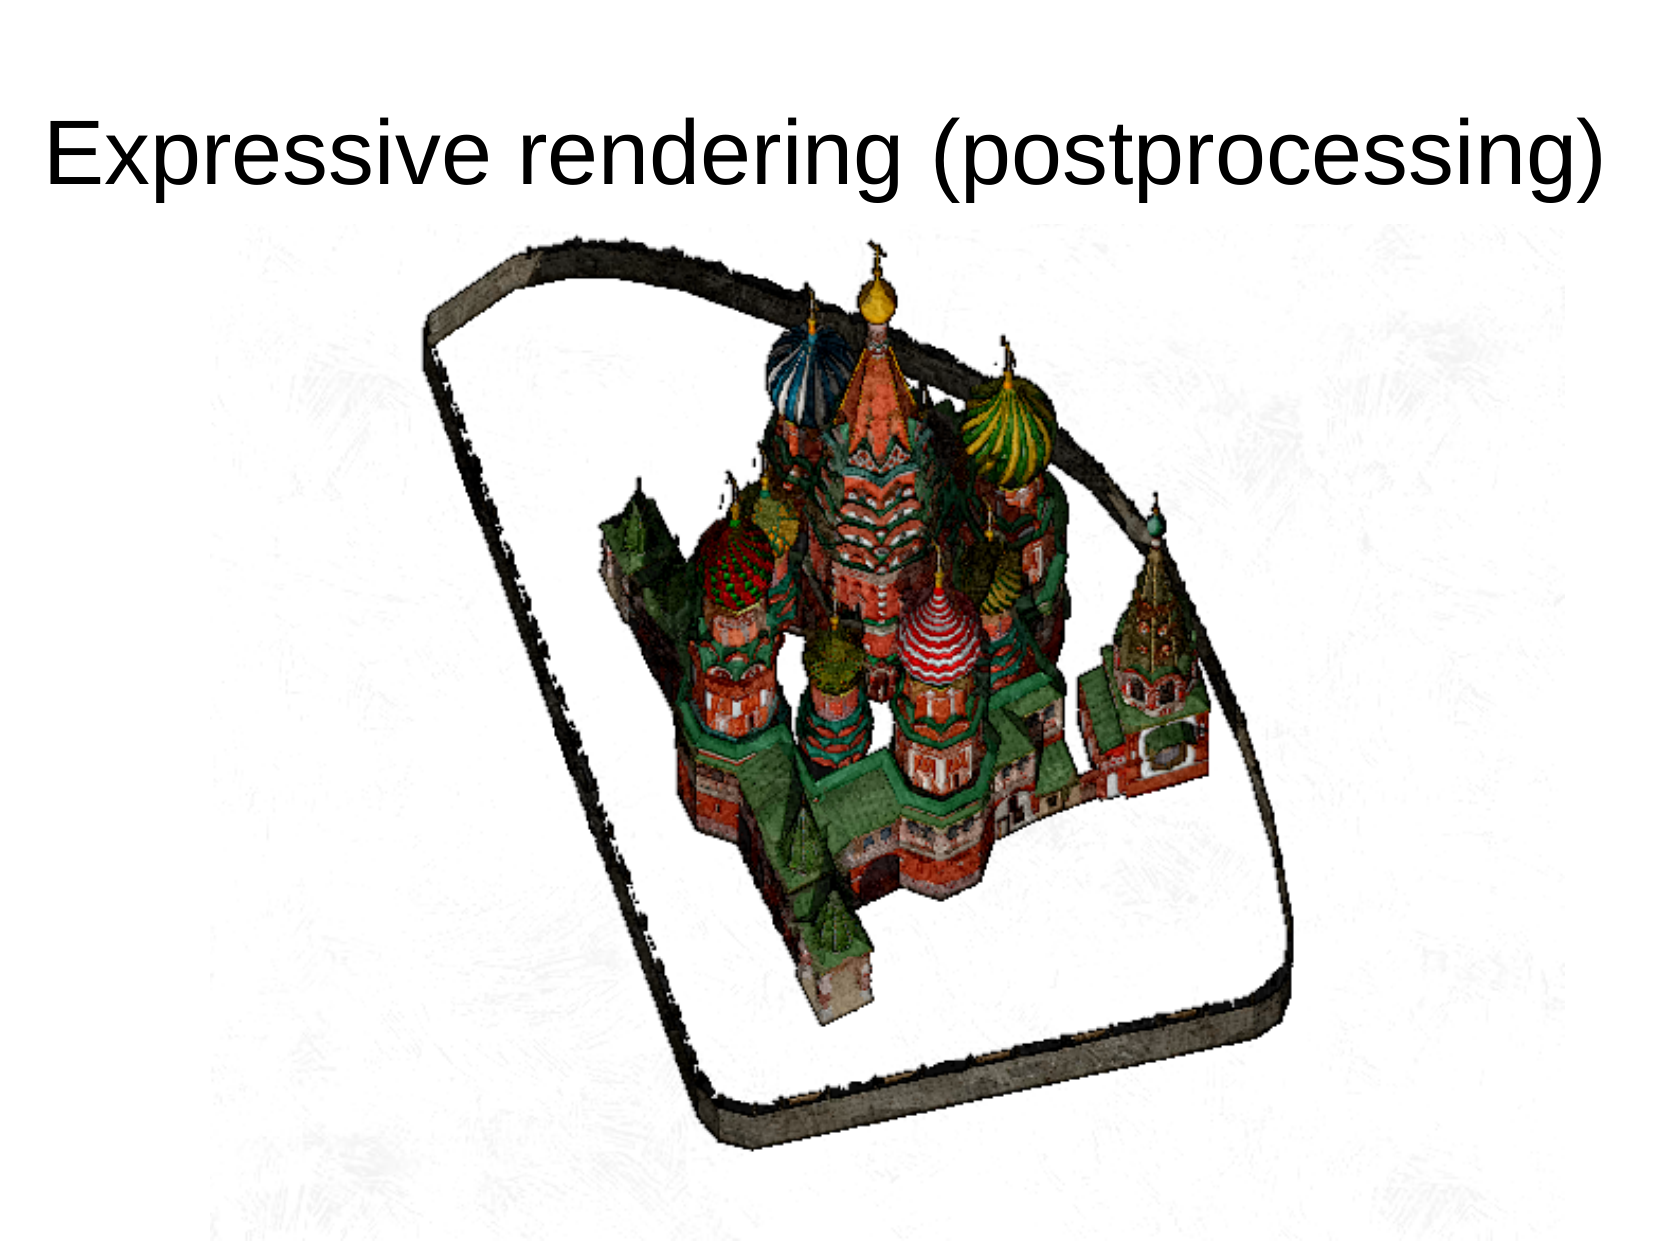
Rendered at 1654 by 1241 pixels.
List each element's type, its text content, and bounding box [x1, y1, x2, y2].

title Expressive rendering (postprocessing) [29, 49, 1625, 257]
picture [210, 224, 1565, 1241]
